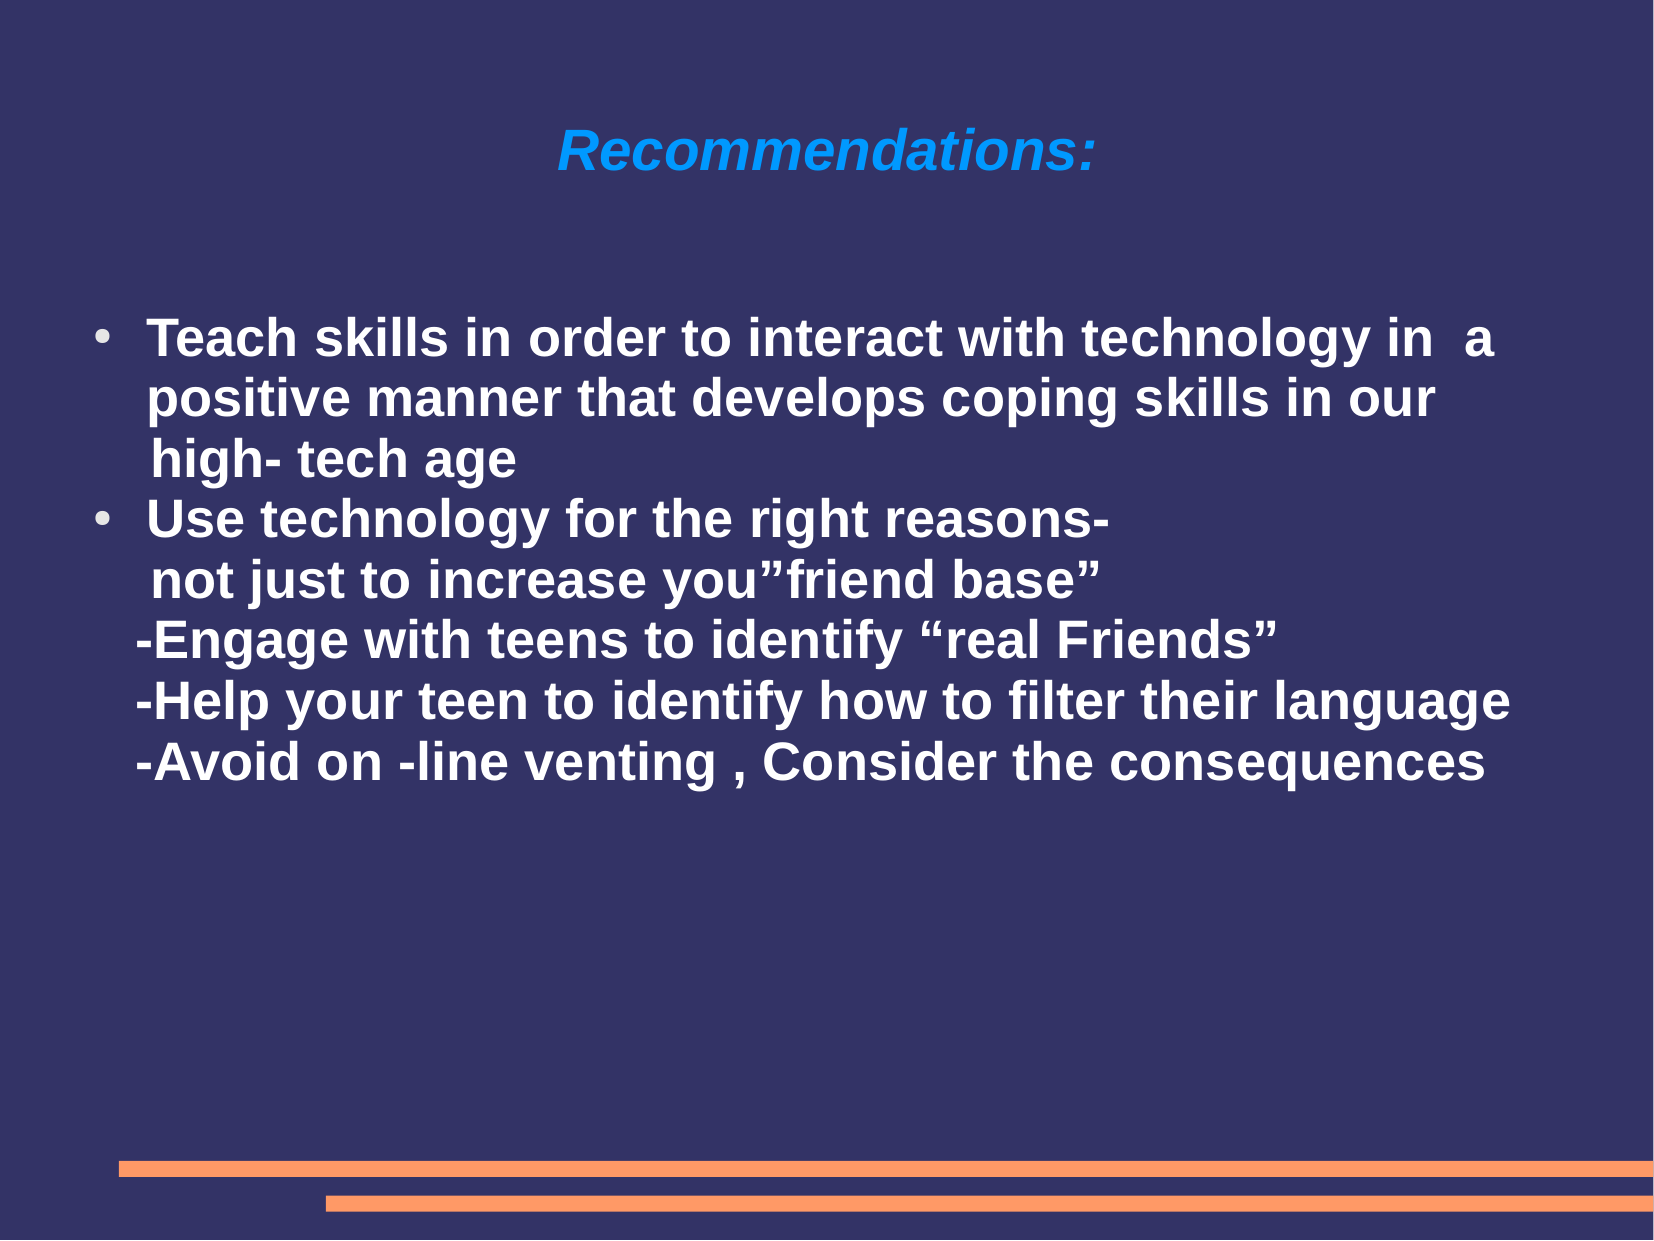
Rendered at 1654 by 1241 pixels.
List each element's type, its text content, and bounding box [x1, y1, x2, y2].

title Recommendations: [121, 46, 1534, 254]
text_box Teach skills in order to interact with technology in a positive manner that develops coping skills in our high- tech age Use technology for the right reasons- not just to increase you”friend base” -Engage with teens to identify “real Friends” -Help your teen to identify how to filter their language -Avoid on -line venting , Consider the consequences [60, 300, 1654, 811]
